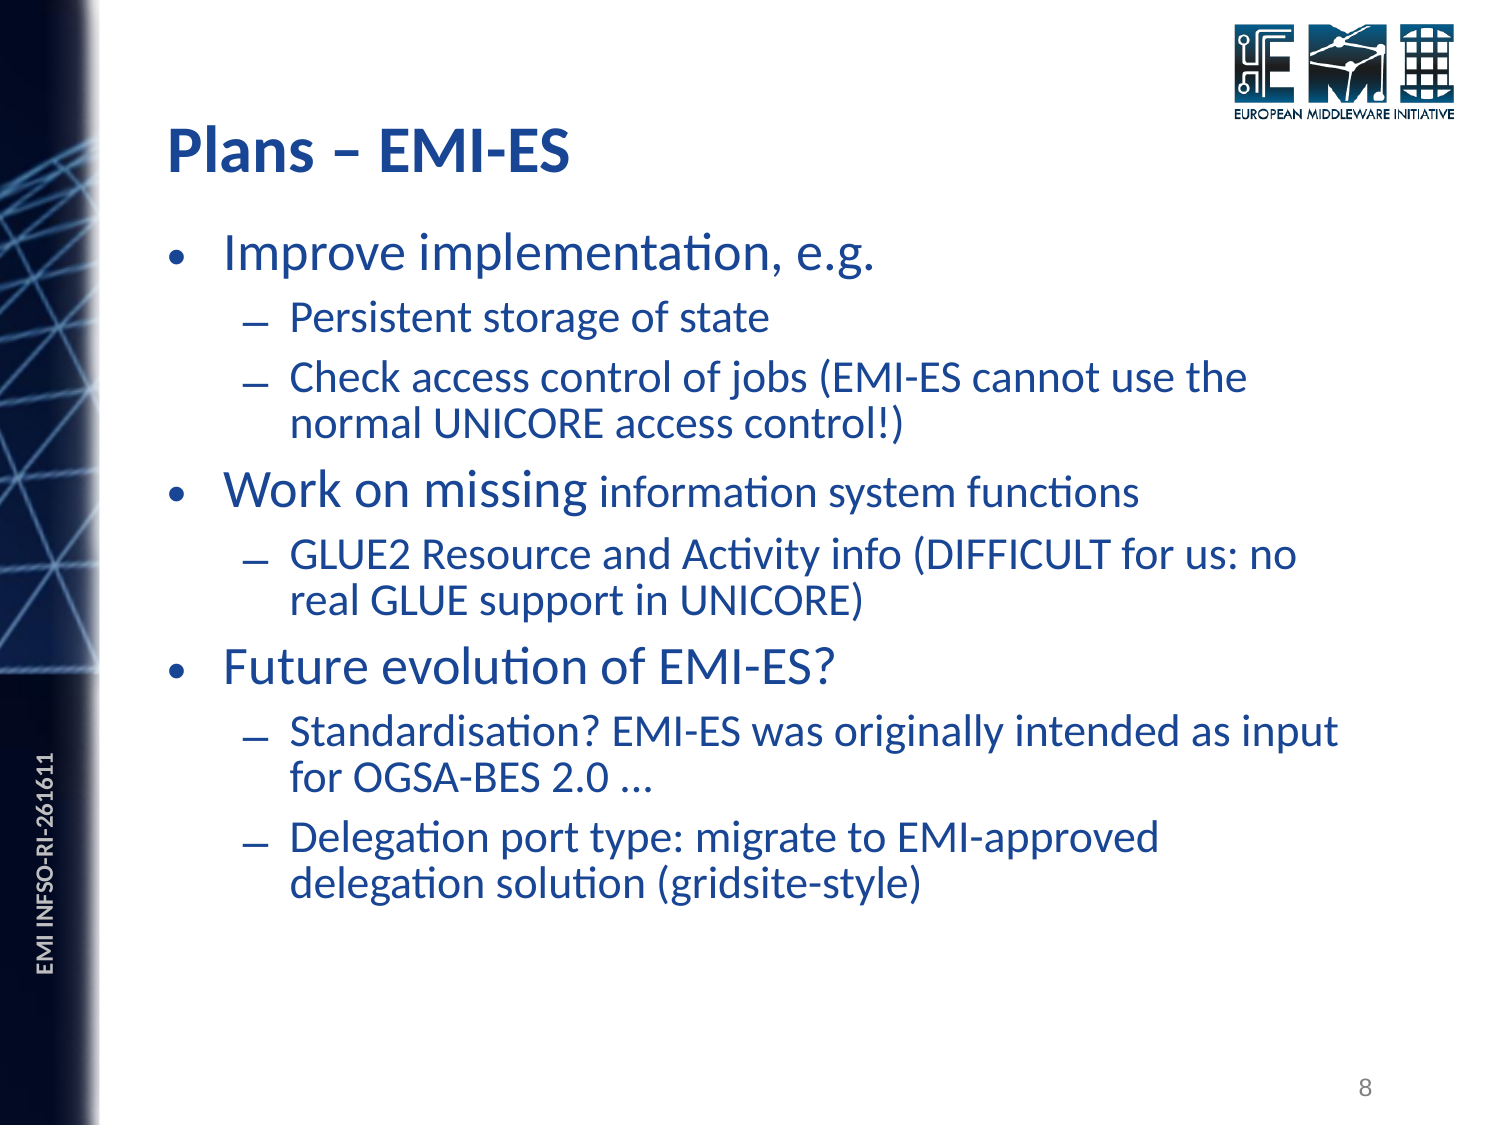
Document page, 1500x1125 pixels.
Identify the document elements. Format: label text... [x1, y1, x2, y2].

list Improve implementation, e.g. Persistent storage of state Check access control of jobs (EMI-ES cannot use the normal UNICORE access control!) Work on missing information system functions GLUE2 Resource and Activity info (DIFFICULT for us: no real GLUE support in UNICORE) Future evolution of EMI-ES? Standardisation? EMI-ES was originally intended as input for OGSA-BES 2.0 ... Delegation port type: migrate to EMI-approved delegation solution (gridsite-style) [153, 221, 1381, 1053]
text_box <Nummer> [1343, 1063, 1426, 1123]
picture [1185, 8, 1500, 140]
text_box Plans – EMI-ES [153, 115, 1200, 209]
picture [0, 0, 111, 1125]
